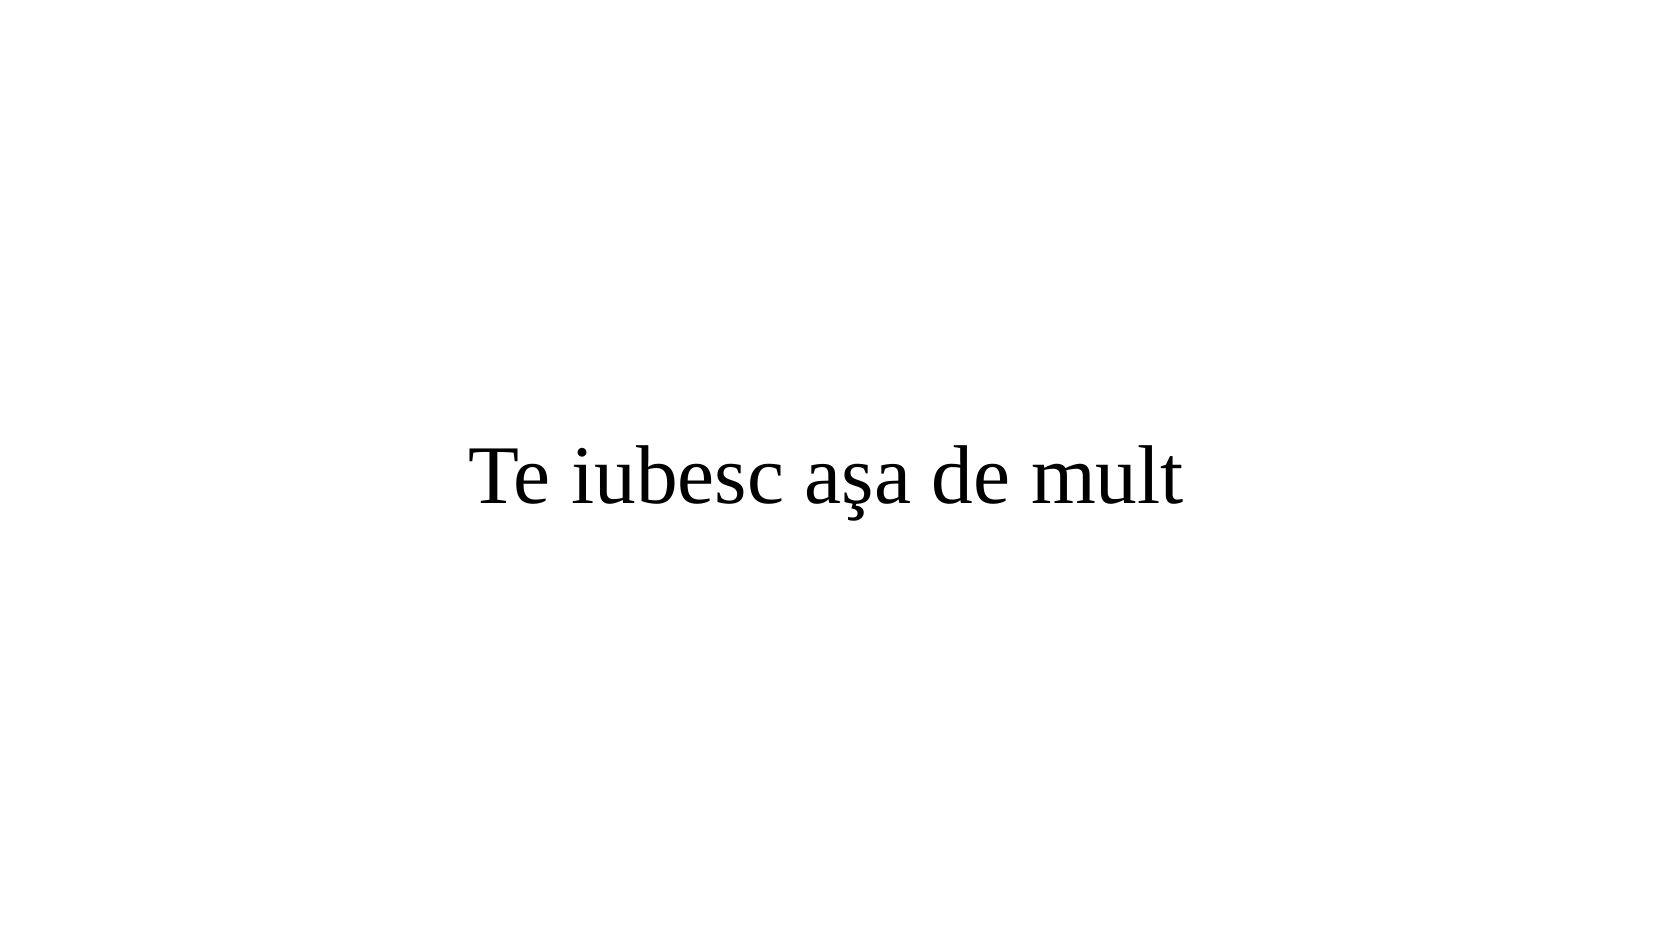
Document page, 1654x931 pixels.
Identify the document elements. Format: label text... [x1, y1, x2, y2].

title Te iubesc aşa de mult [165, 420, 1489, 521]
